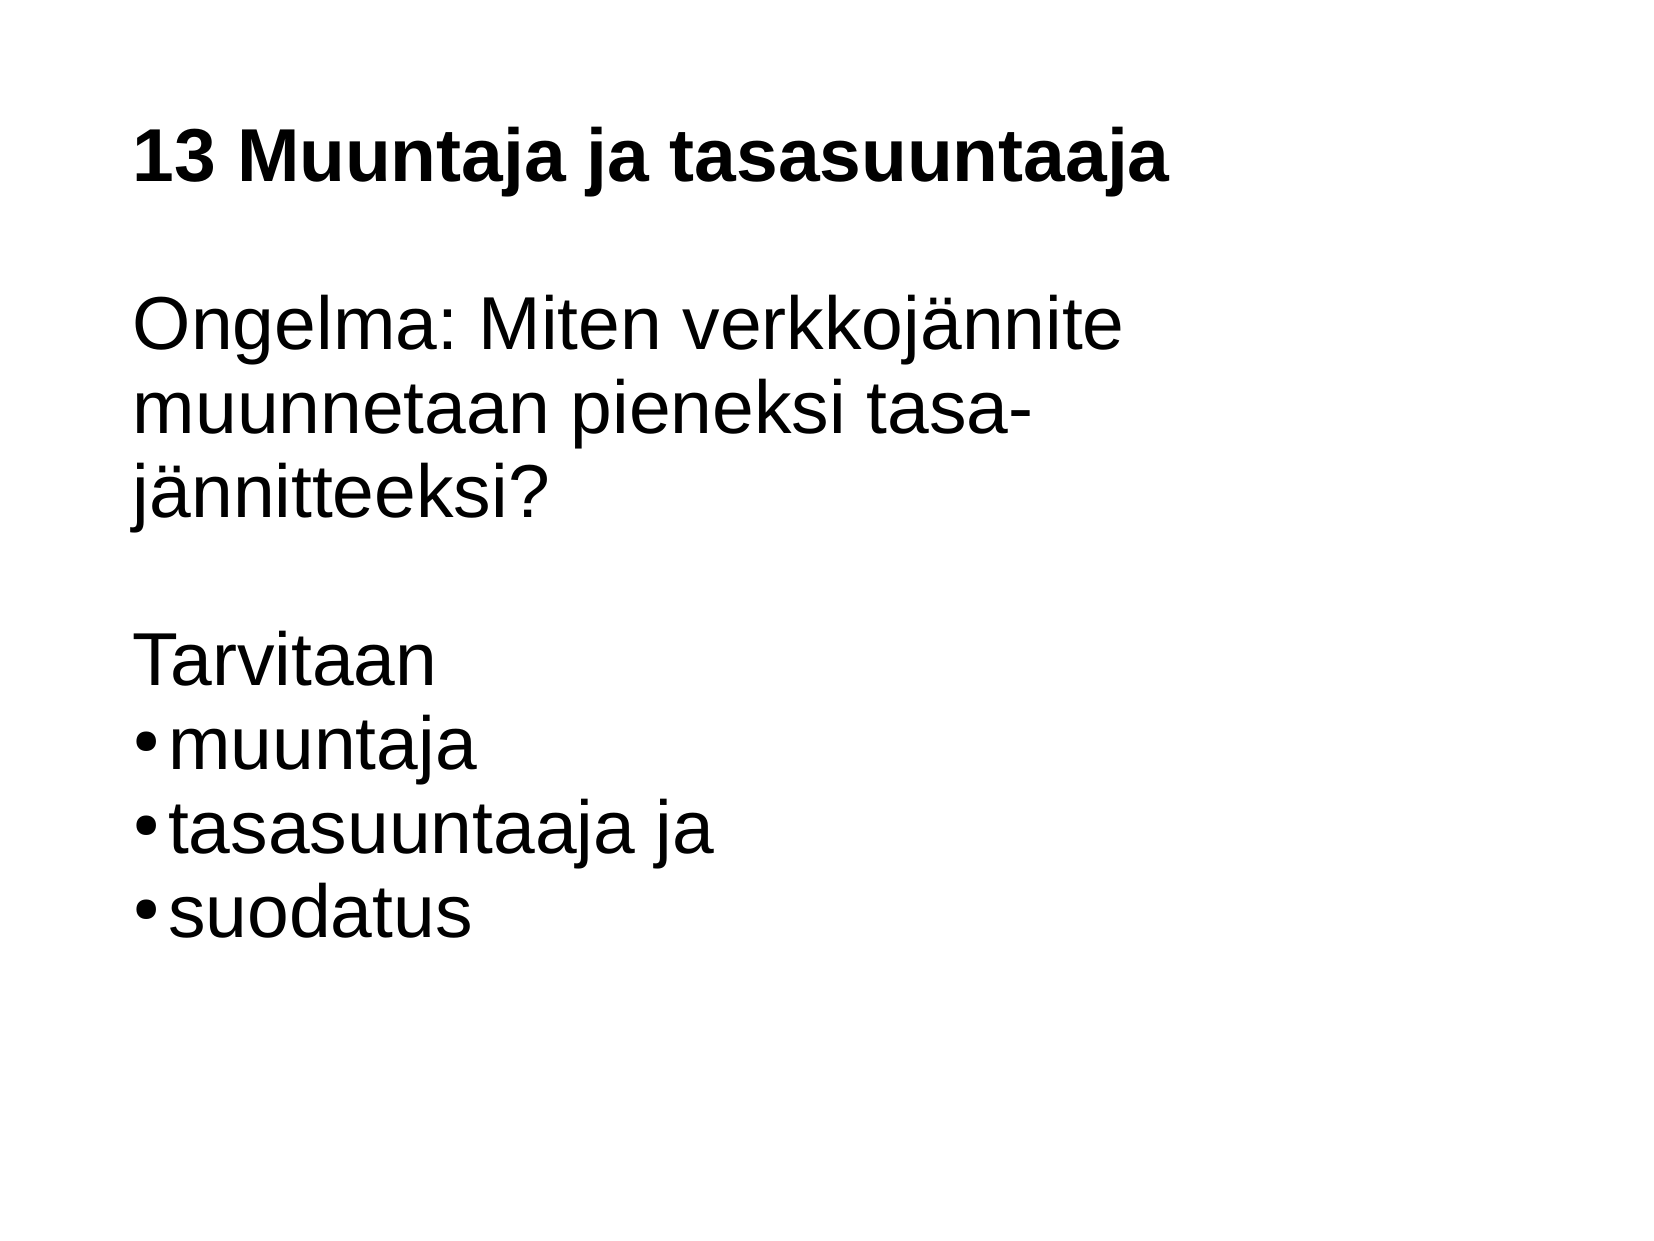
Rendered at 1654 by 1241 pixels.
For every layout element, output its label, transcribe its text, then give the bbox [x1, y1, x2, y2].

text_box 13 Muuntaja ja tasasuuntaaja Ongelma: Miten verkkojännite muunnetaan pieneksi tasa-jännitteeksi? Tarvitaan muuntaja tasasuuntaaja ja suodatus [118, 106, 1298, 1171]
